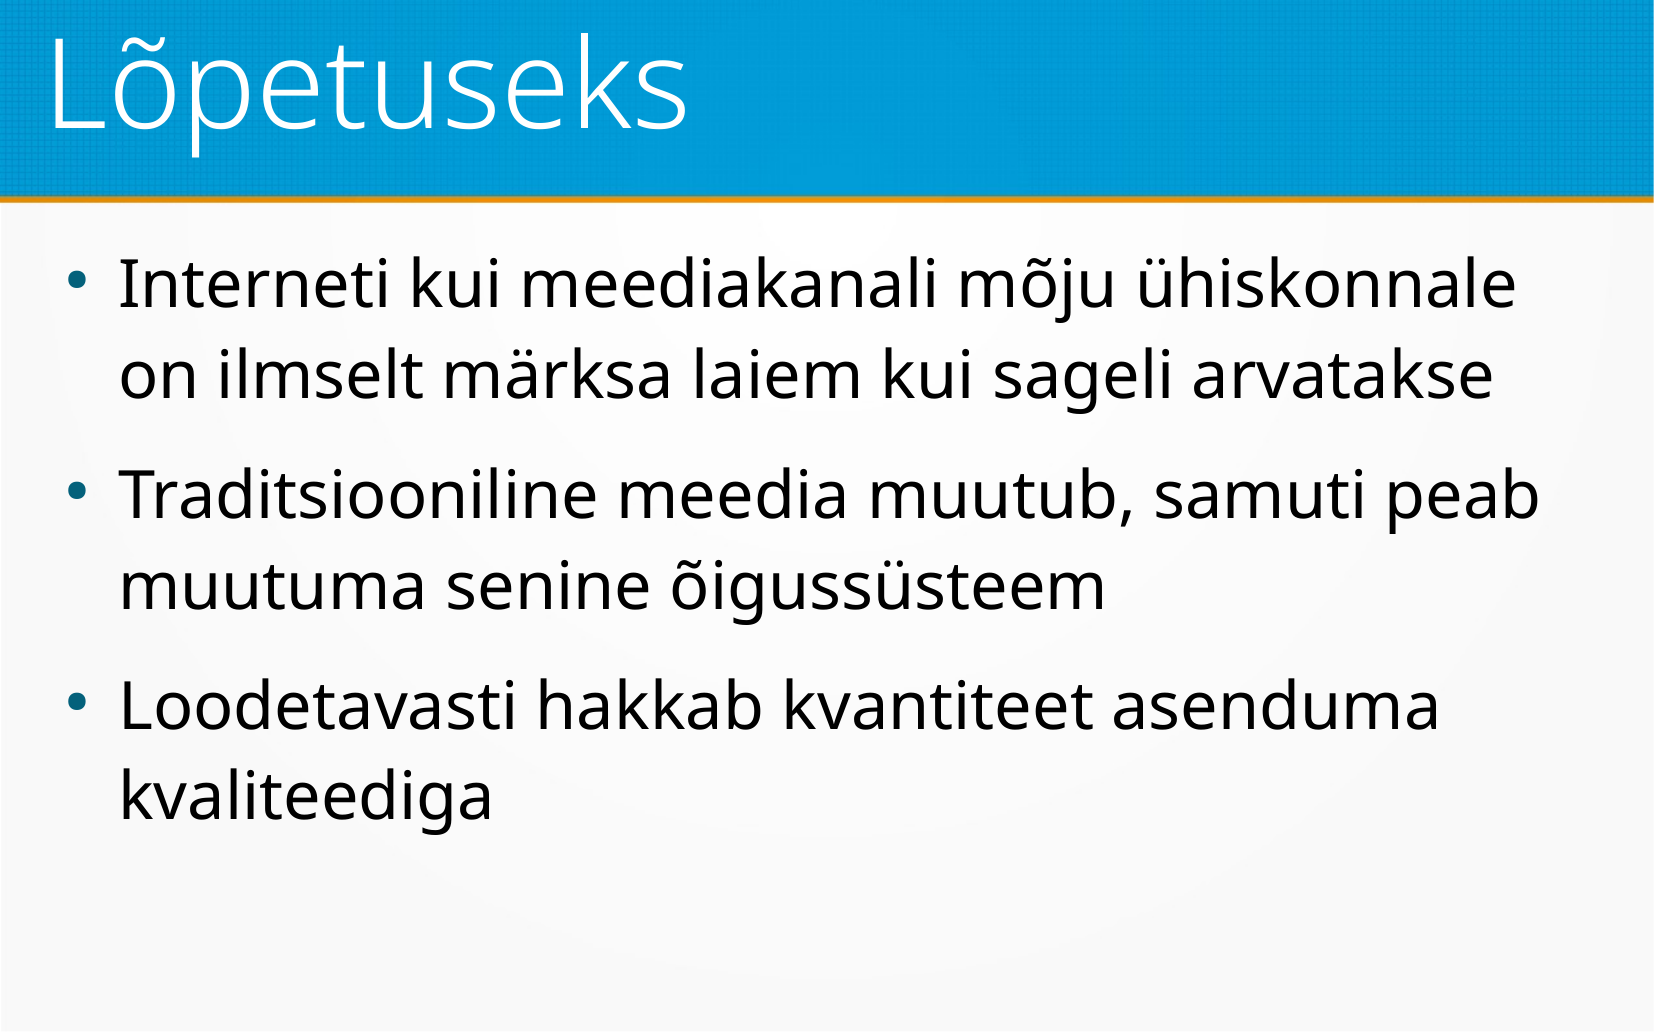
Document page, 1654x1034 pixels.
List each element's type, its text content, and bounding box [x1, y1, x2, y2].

title Lõpetuseks [43, 0, 1619, 166]
picture [0, 195, 1654, 1034]
list Interneti kui meediakanali mõju ühiskonnale on ilmselt märksa laiem kui sageli arvatakse Traditsiooniline meedia muutub, samuti peab muutuma senine õigussüsteem Loodetavasti hakkab kvantiteet asenduma kvaliteediga [47, 236, 1607, 1002]
